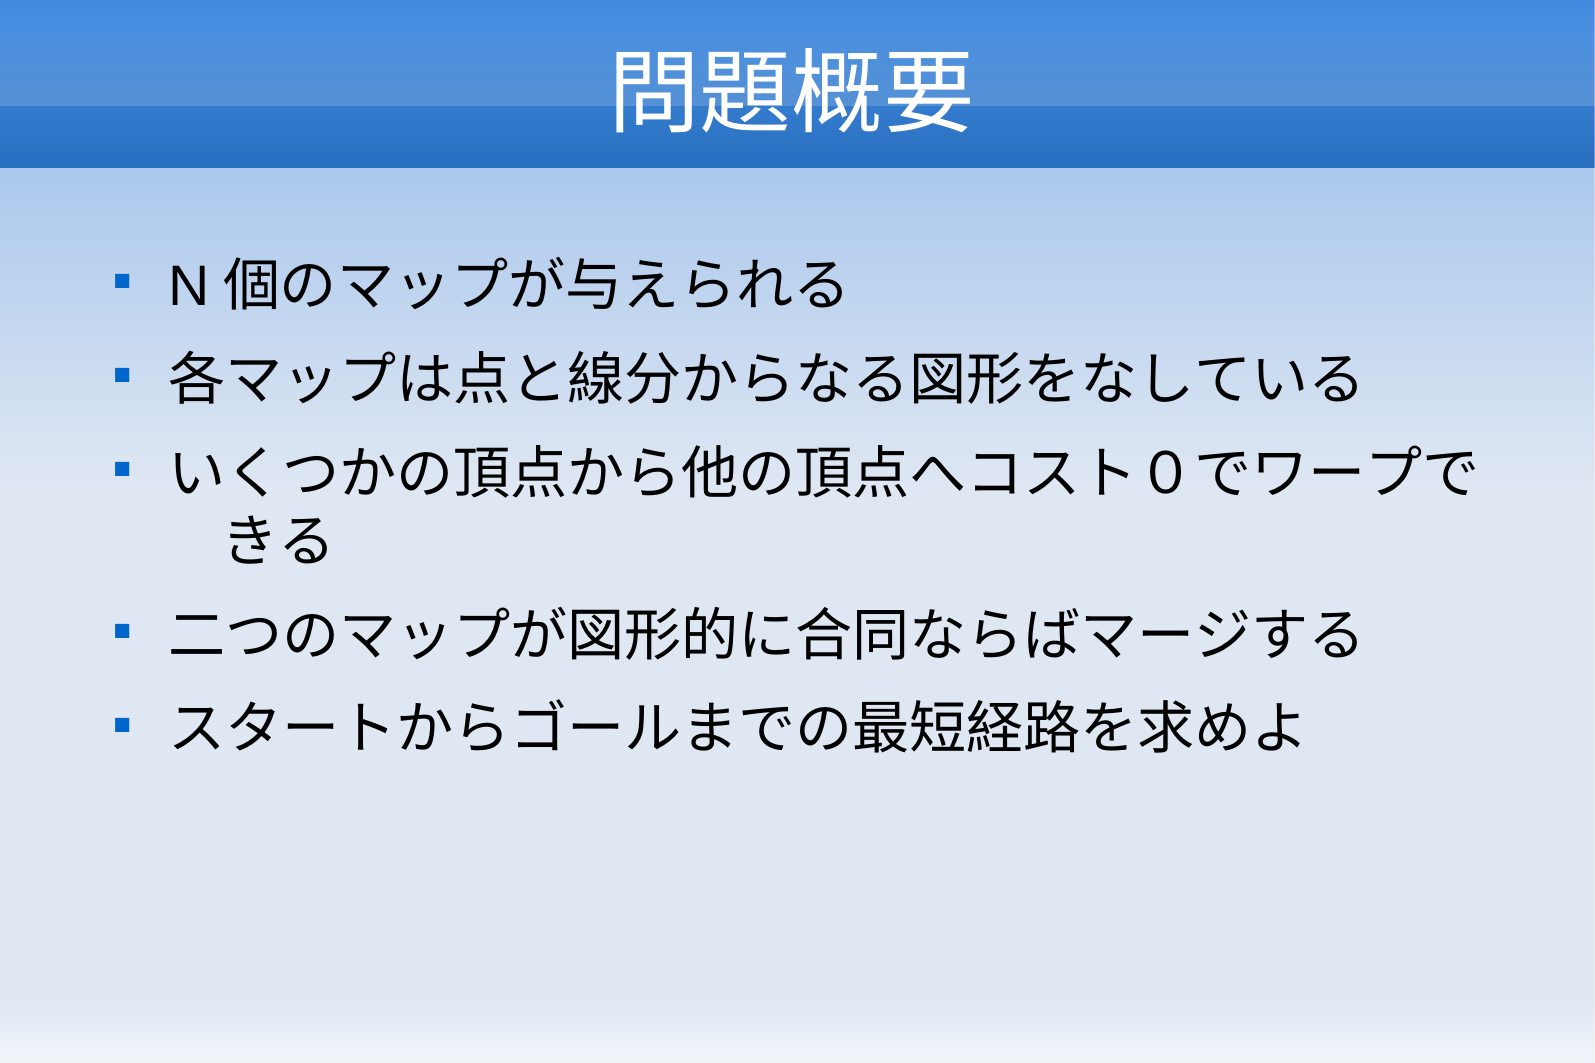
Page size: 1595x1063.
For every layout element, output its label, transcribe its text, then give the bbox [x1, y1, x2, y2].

list N個のマップが与えられる 各マップは点と線分からなる図形をなしている いくつかの頂点から他の頂点へコスト０でワープできる 二つのマップが図形的に合同ならばマージする スタートからゴールまでの最短経路を求めよ [79, 248, 1515, 951]
title 問題概要 [74, 0, 1510, 178]
